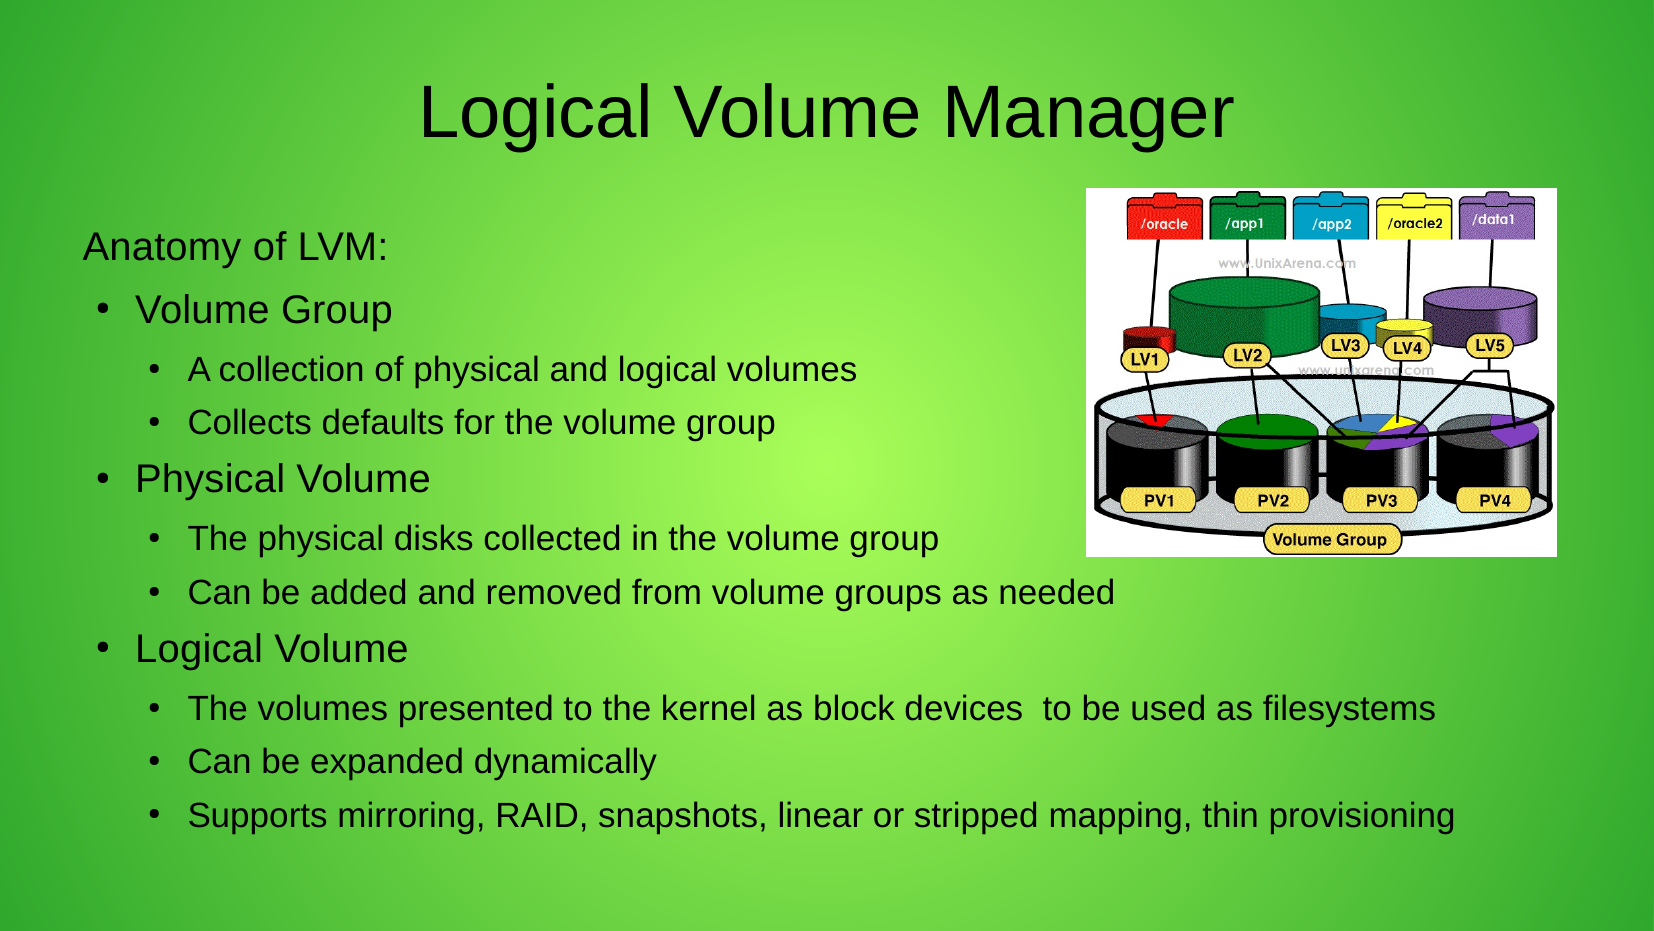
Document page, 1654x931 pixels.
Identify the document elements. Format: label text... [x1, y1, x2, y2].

title Logical Volume Manager [82, 35, 1571, 189]
picture [1086, 188, 1557, 557]
list Anatomy of LVM: Volume Group A collection of physical and logical volumes Collects defaults for the volume group Physical Volume The physical disks collected in the volume group Can be added and removed from volume groups as needed Logical Volume The volumes presented to the kernel as block devices to be used as filesystems Can be expanded dynamically Supports mirroring, RAID, snapshots, linear or stripped mapping, thin provisioning [82, 224, 1571, 851]
